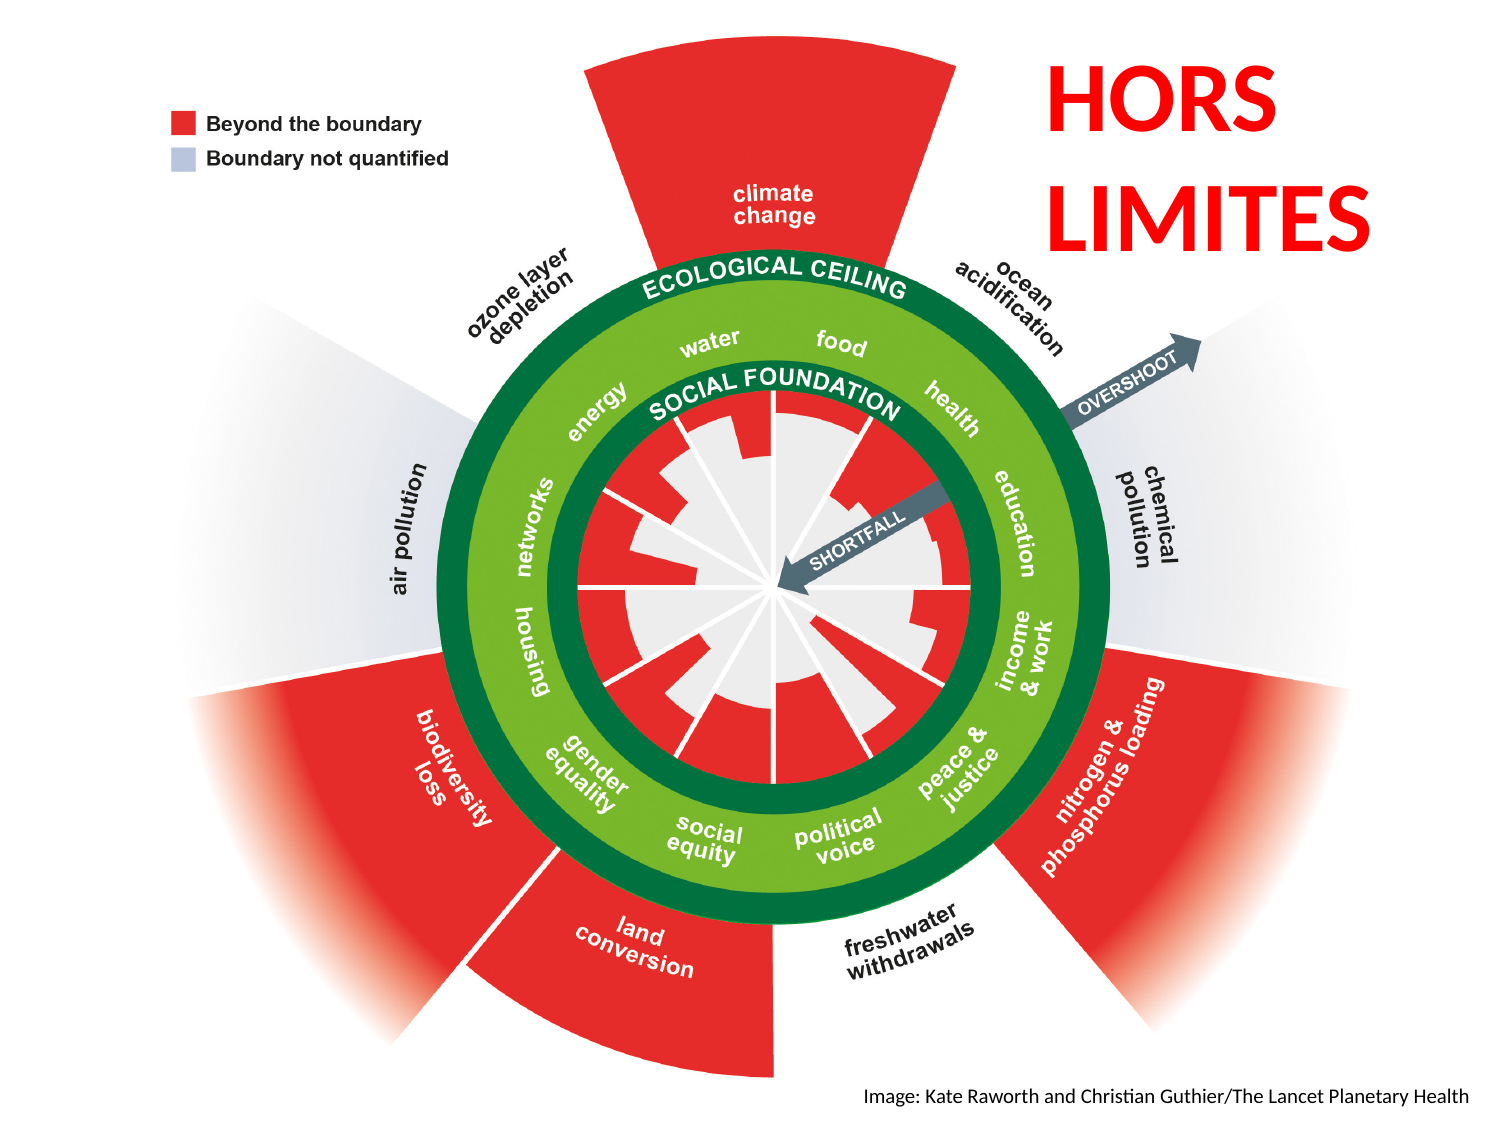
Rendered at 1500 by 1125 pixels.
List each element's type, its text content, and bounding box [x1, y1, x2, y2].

picture [81, 0, 1425, 1125]
text_box Image: Kate Raworth and Christian Guthier/The Lancet Planetary Health [848, 1074, 1500, 1115]
text_box HORS LIMITES [1030, 23, 1500, 279]
